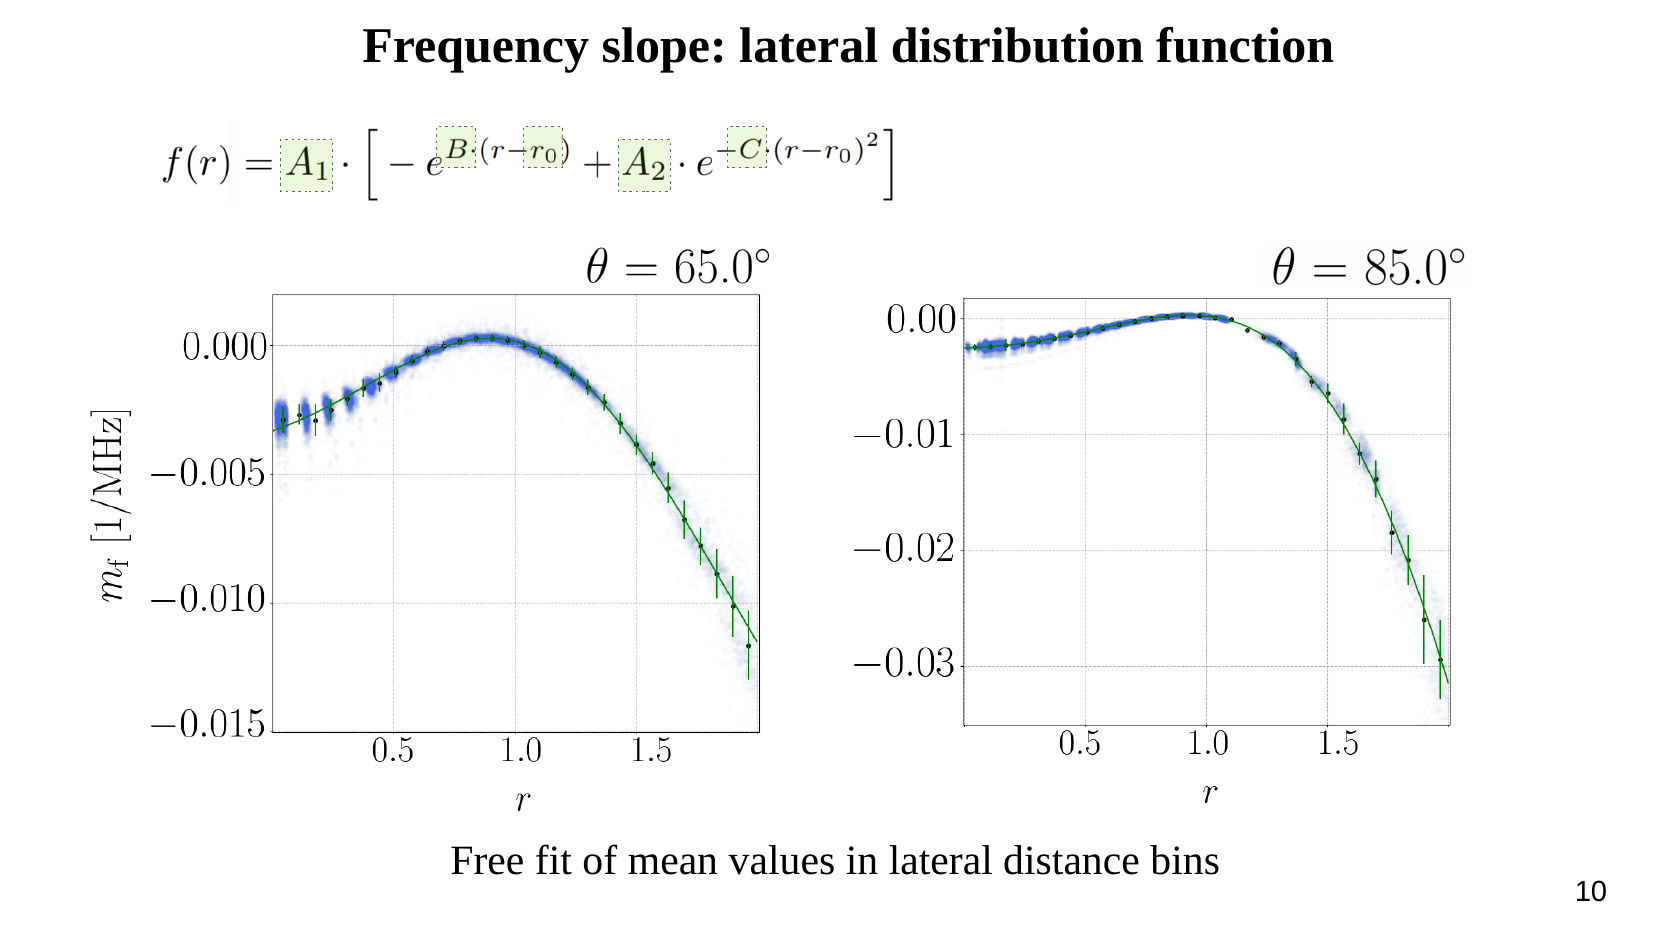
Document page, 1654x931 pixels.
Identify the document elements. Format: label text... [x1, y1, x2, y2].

text_box Frequency slope: lateral distribution function [347, 10, 1456, 192]
text_box [523, 126, 563, 168]
text_box [280, 139, 333, 192]
text_box <number> [1560, 867, 1654, 916]
text_box [436, 126, 476, 168]
picture [581, 237, 775, 286]
text_box [727, 126, 767, 168]
picture [837, 243, 1518, 817]
picture [154, 119, 898, 205]
text_box [618, 139, 671, 192]
picture [74, 215, 829, 824]
text_box Free fit of mean values in lateral distance bins [450, 837, 1333, 930]
